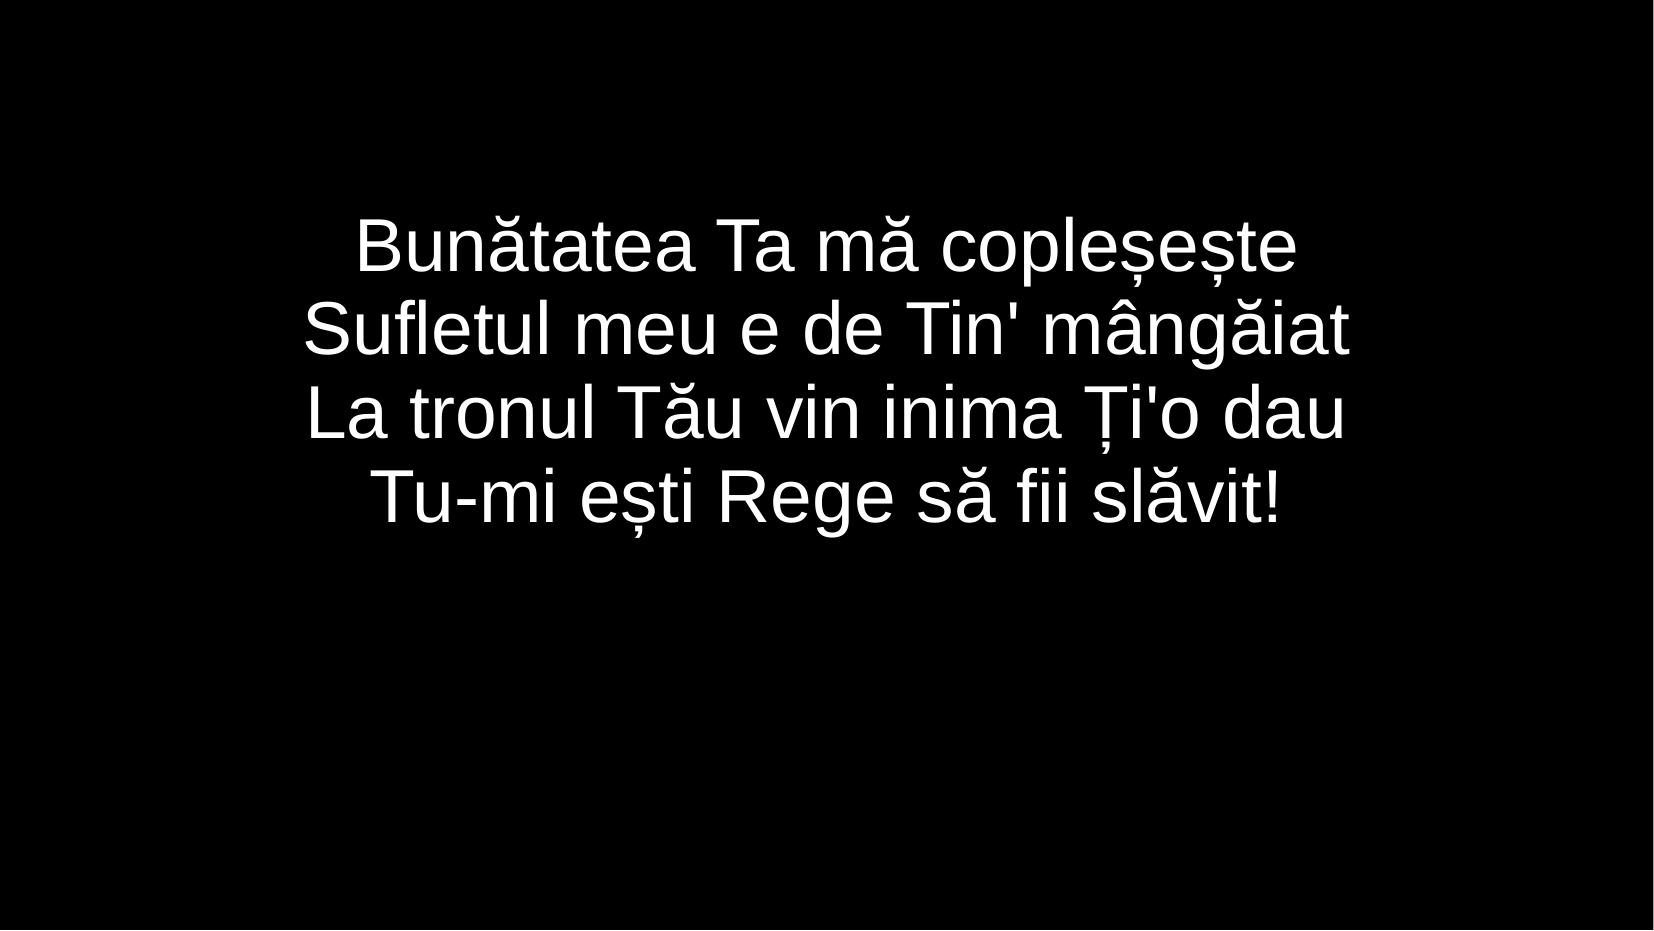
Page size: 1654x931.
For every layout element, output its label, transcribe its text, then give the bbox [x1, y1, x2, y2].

subtitle Bunătatea Ta mă copleșește Sufletul meu e de Tin' mângăiat La tronul Tău vin inima Ți'o dau Tu-mi ești Rege să fii slăvit! [82, 101, 1571, 641]
